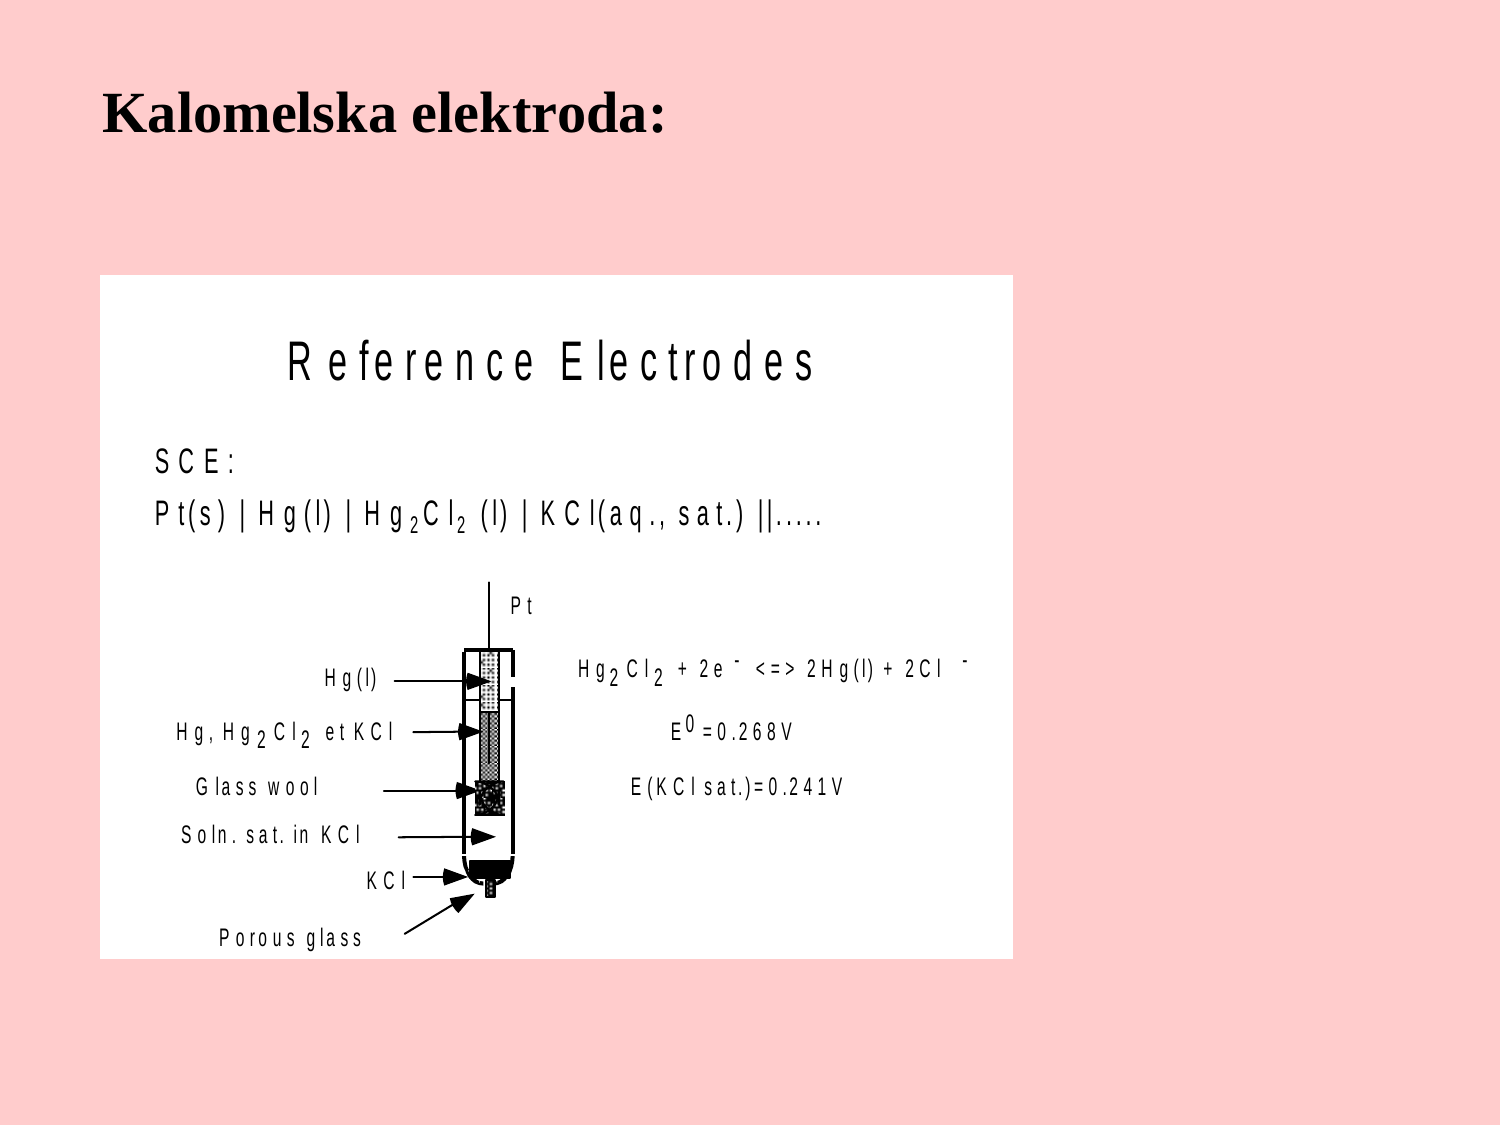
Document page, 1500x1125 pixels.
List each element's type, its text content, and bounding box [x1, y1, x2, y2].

chart [99, 275, 1013, 960]
text_box Kalomelska elektroda: [87, 66, 683, 223]
